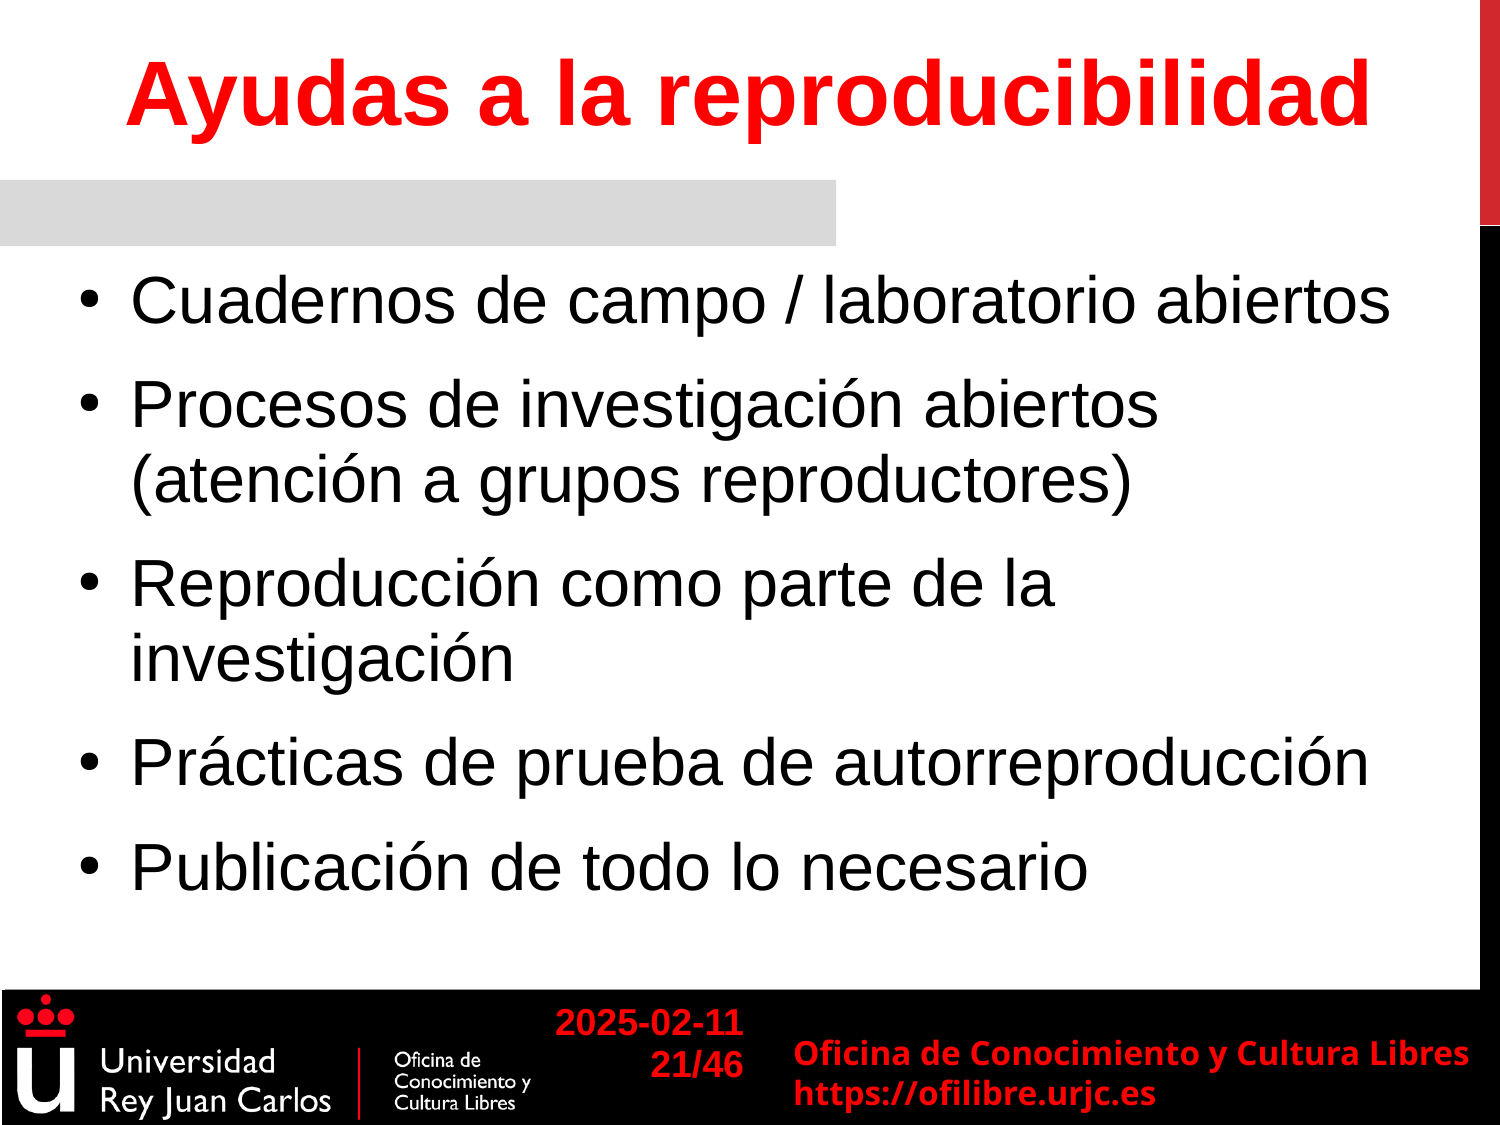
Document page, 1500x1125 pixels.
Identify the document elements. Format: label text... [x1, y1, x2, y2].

title Ayudas a la reproducibilidad [75, 15, 1425, 172]
list Cuadernos de campo / laboratorio abiertos Procesos de investigación abiertos (atención a grupos reproductores) Reproducción como parte de la investigación Prácticas de prueba de autorreproducción Publicación de todo lo necesario [60, 263, 1426, 961]
picture [17, 994, 531, 1120]
